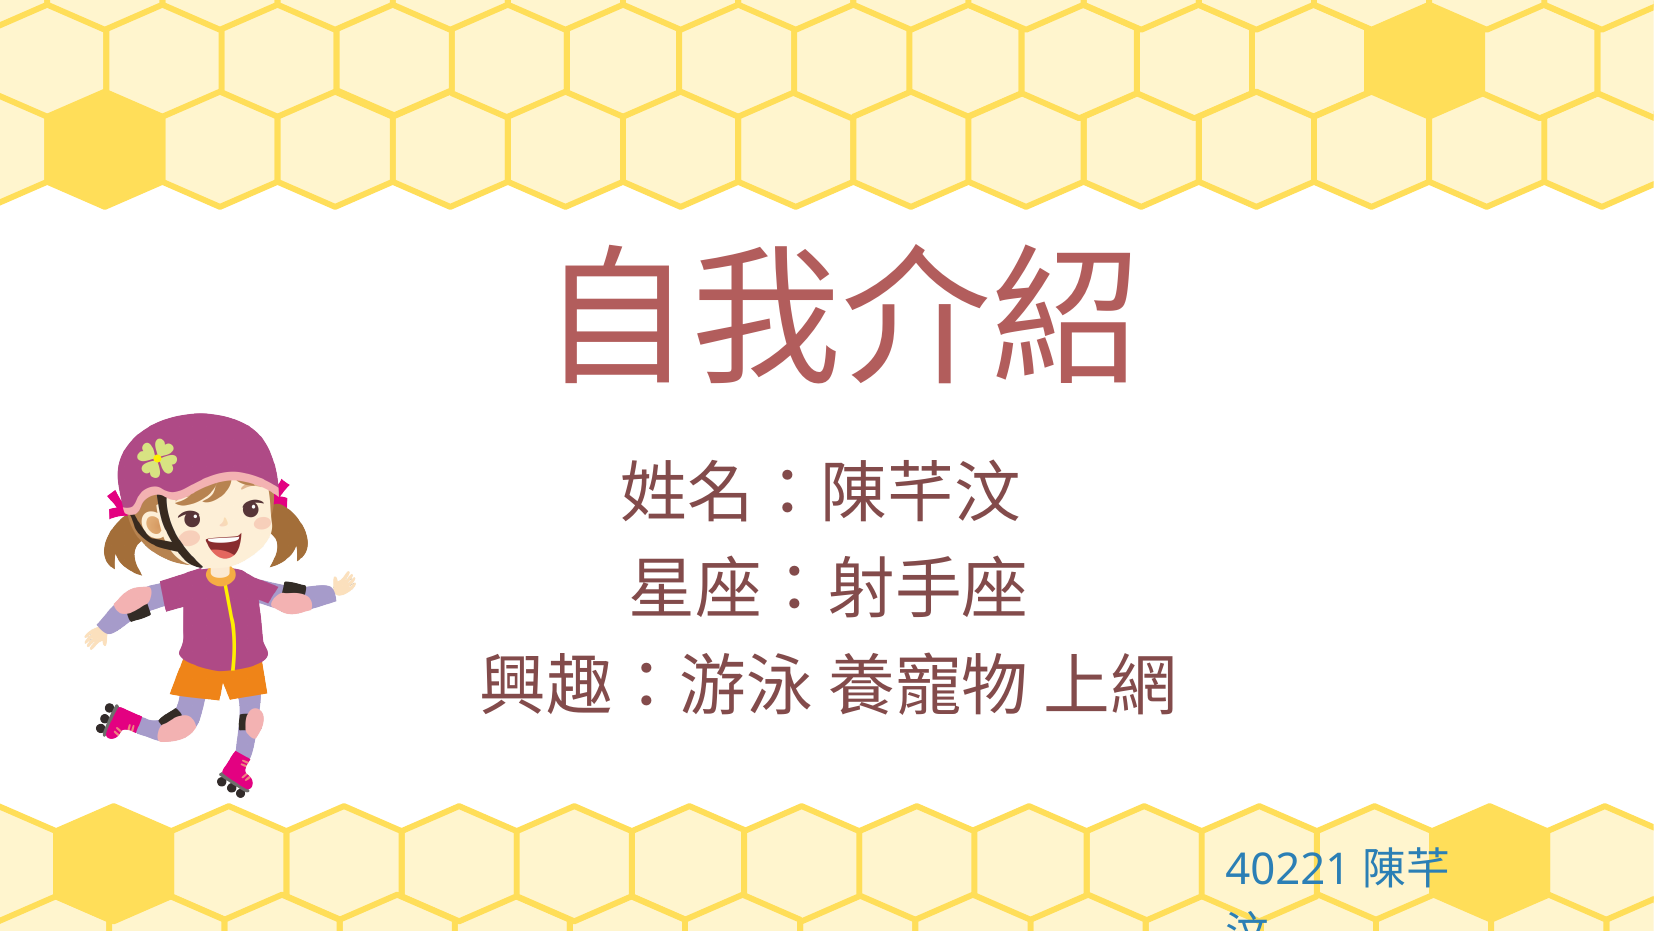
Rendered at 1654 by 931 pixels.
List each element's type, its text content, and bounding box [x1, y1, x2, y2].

title 自我介紹 [442, 206, 1241, 407]
picture [84, 413, 356, 798]
subtitle 姓名：陳芊汶 星座：射手座 興趣：游泳 養寵物 上網 [356, 494, 1573, 764]
text_box 40221陳芊汶 [1210, 826, 1506, 889]
